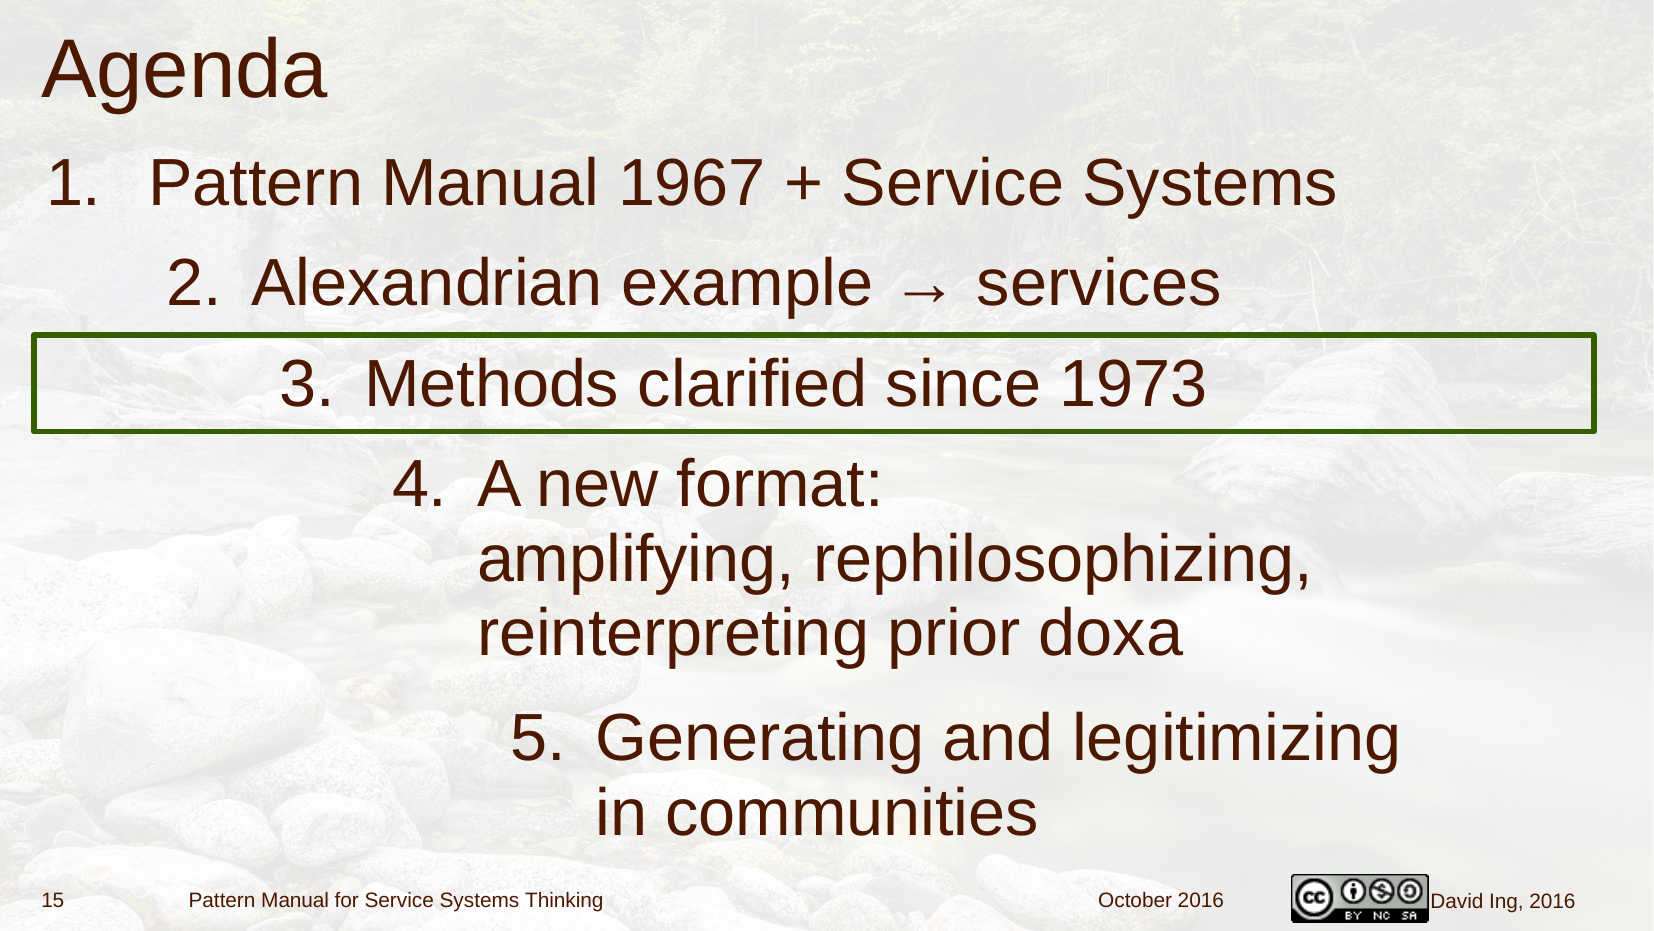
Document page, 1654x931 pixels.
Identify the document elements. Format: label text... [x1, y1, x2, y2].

table_cell 3. [237, 434, 349, 438]
picture [0, 0, 1654, 931]
table_cell [31, 693, 134, 868]
table_cell 3. [237, 338, 349, 429]
table_cell [31, 237, 134, 332]
table_cell [349, 693, 462, 868]
table_cell Generating and legitimizing in communities [580, 693, 1618, 868]
table_cell 4. [349, 438, 462, 693]
table_header Pattern Manual 1967 + Service Systems [134, 137, 1618, 237]
table_cell Methods clarified since 1973 [349, 338, 1618, 438]
table_cell 5. [462, 693, 580, 868]
table_cell [237, 693, 349, 868]
table_cell [31, 434, 134, 438]
table_cell [237, 438, 349, 693]
table_cell [134, 338, 237, 429]
table_cell [31, 438, 134, 693]
table_cell [134, 434, 237, 438]
table_cell [134, 438, 237, 693]
table_cell Methods clarified since 1973 [349, 338, 1591, 429]
table_cell A new format: amplifying, rephilosophizing, reinterpreting prior doxa [462, 438, 1618, 693]
table_cell [134, 693, 237, 868]
table_header 1. [31, 137, 134, 237]
table_cell Alexandrian example → services [237, 237, 1618, 338]
title Agenda [41, 30, 1613, 126]
table_cell [37, 338, 134, 429]
table_cell 2. [134, 237, 237, 332]
